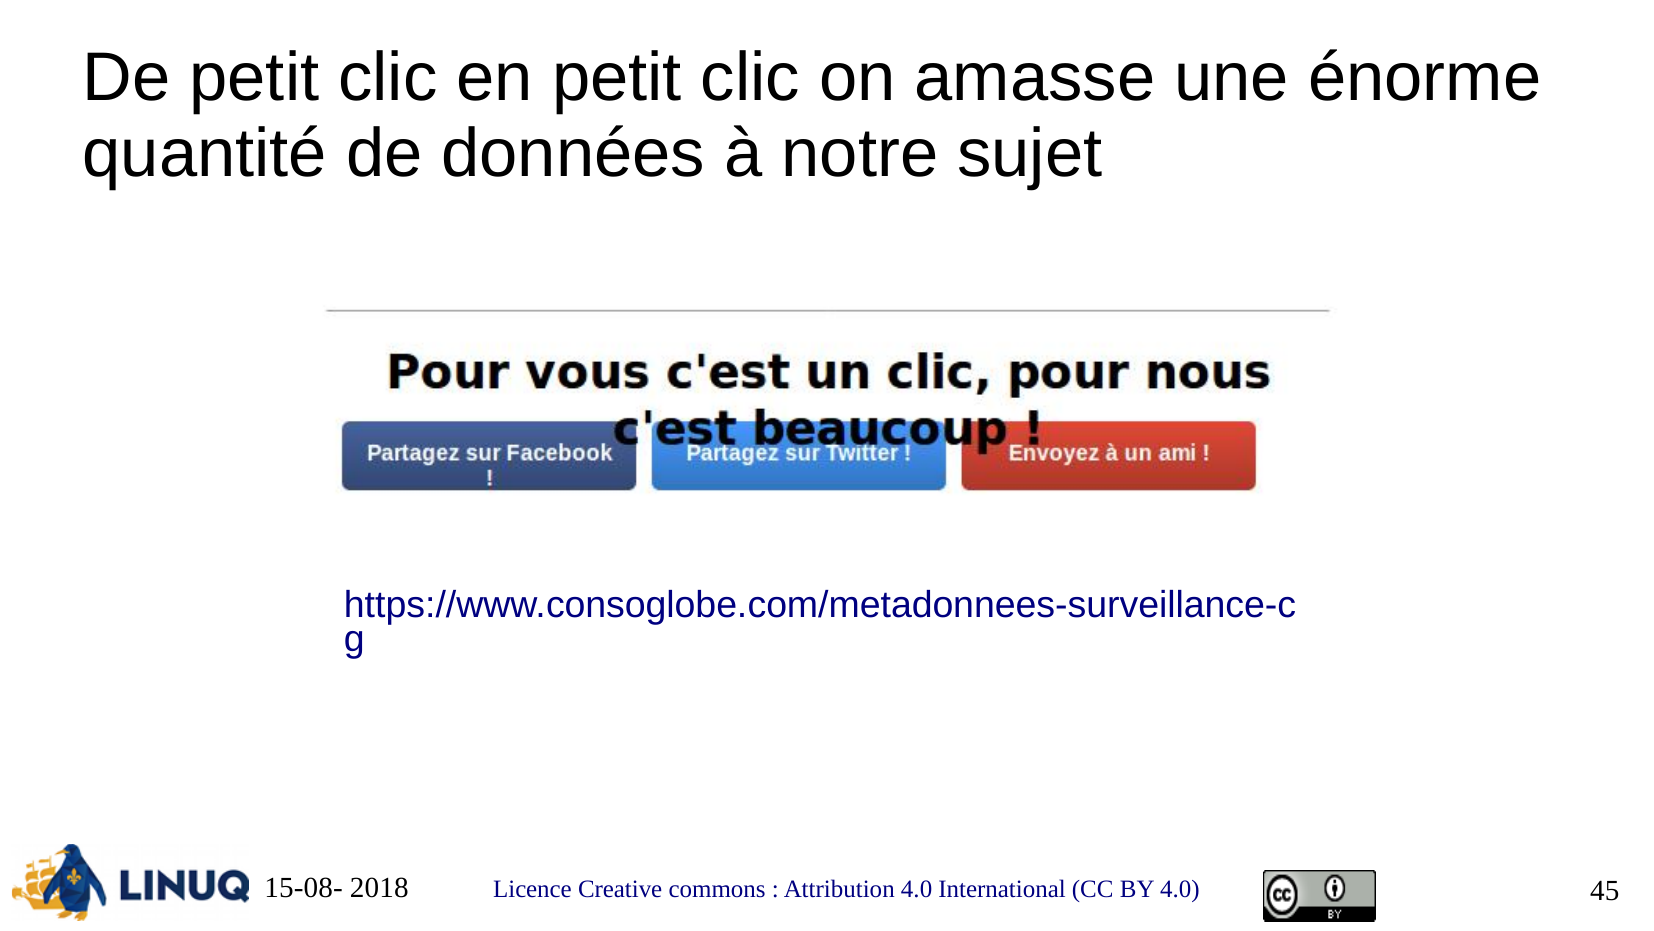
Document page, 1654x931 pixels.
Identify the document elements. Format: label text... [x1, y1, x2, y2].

picture [11, 844, 249, 921]
title De petit clic en petit clic on amasse une énorme quantité de données à notre sujet [82, 37, 1571, 193]
text_box https://www.consoglobe.com/metadonnees-surveillance-cg [329, 576, 1332, 633]
picture [1263, 870, 1376, 922]
picture [311, 293, 1350, 514]
